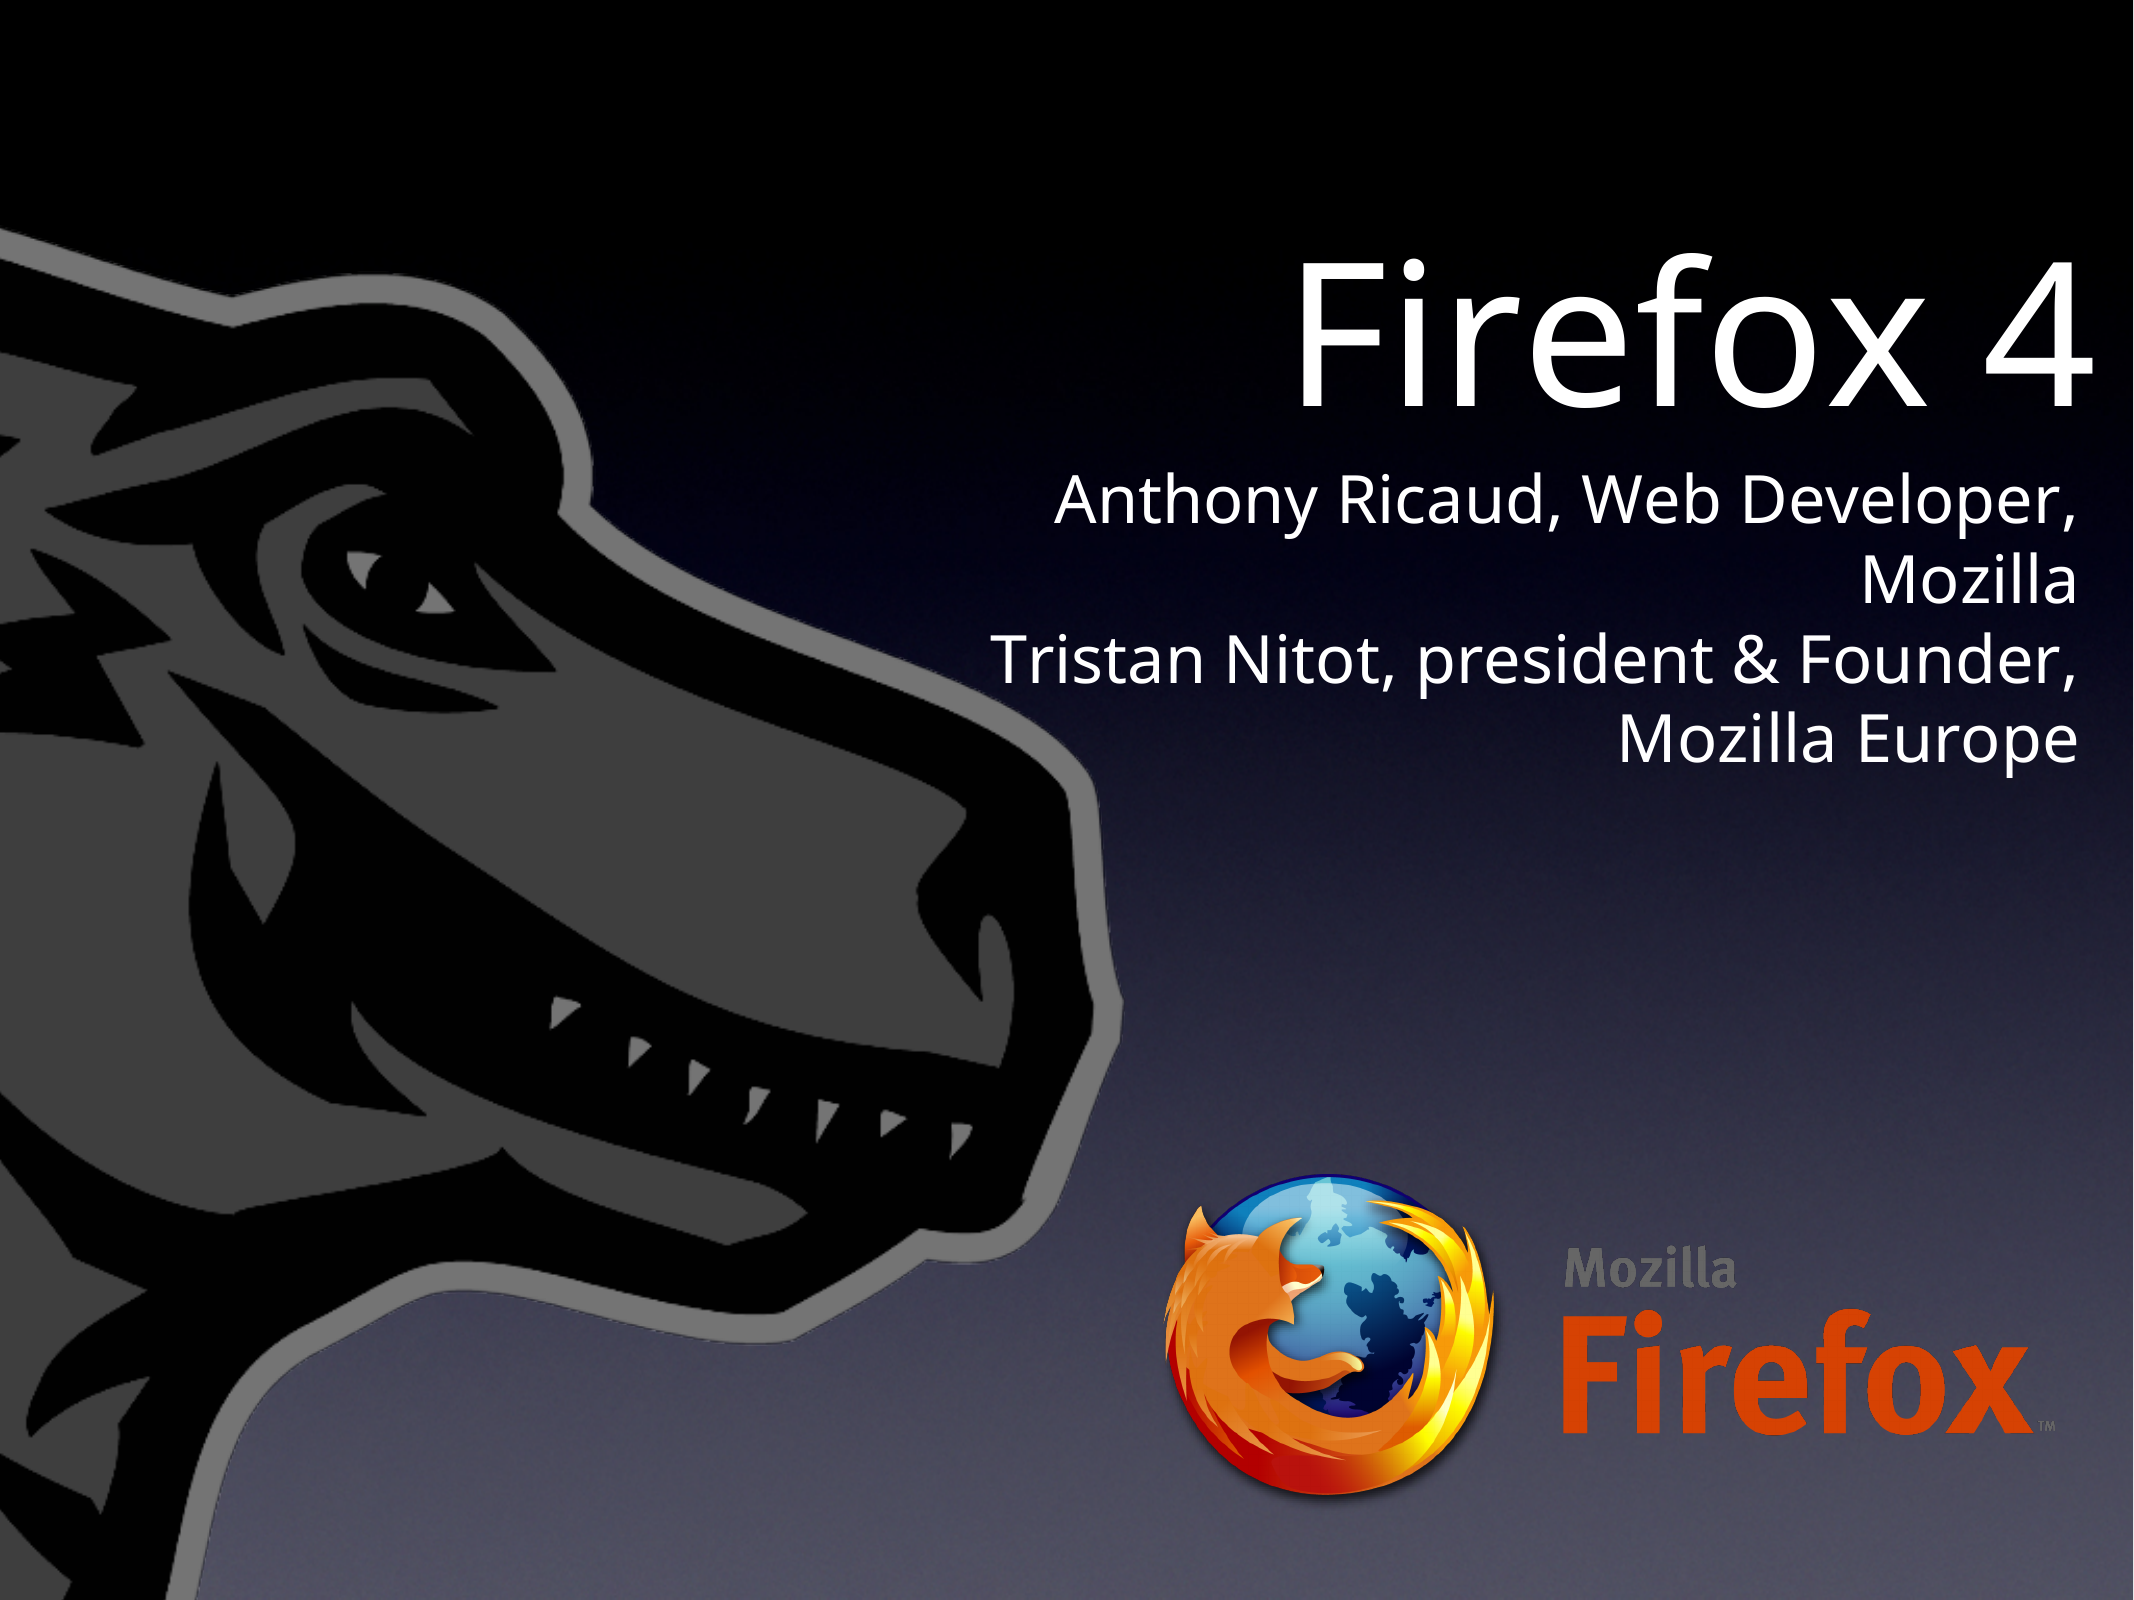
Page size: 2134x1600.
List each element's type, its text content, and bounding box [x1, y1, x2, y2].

picture [0, 0, 2134, 1600]
text_box Firefox 4 [620, 88, 2098, 564]
text_box Anthony Ricaud, Web Developer, Mozilla Tristan Nitot, president & Founder, Mozilla Europe [990, 456, 2081, 857]
